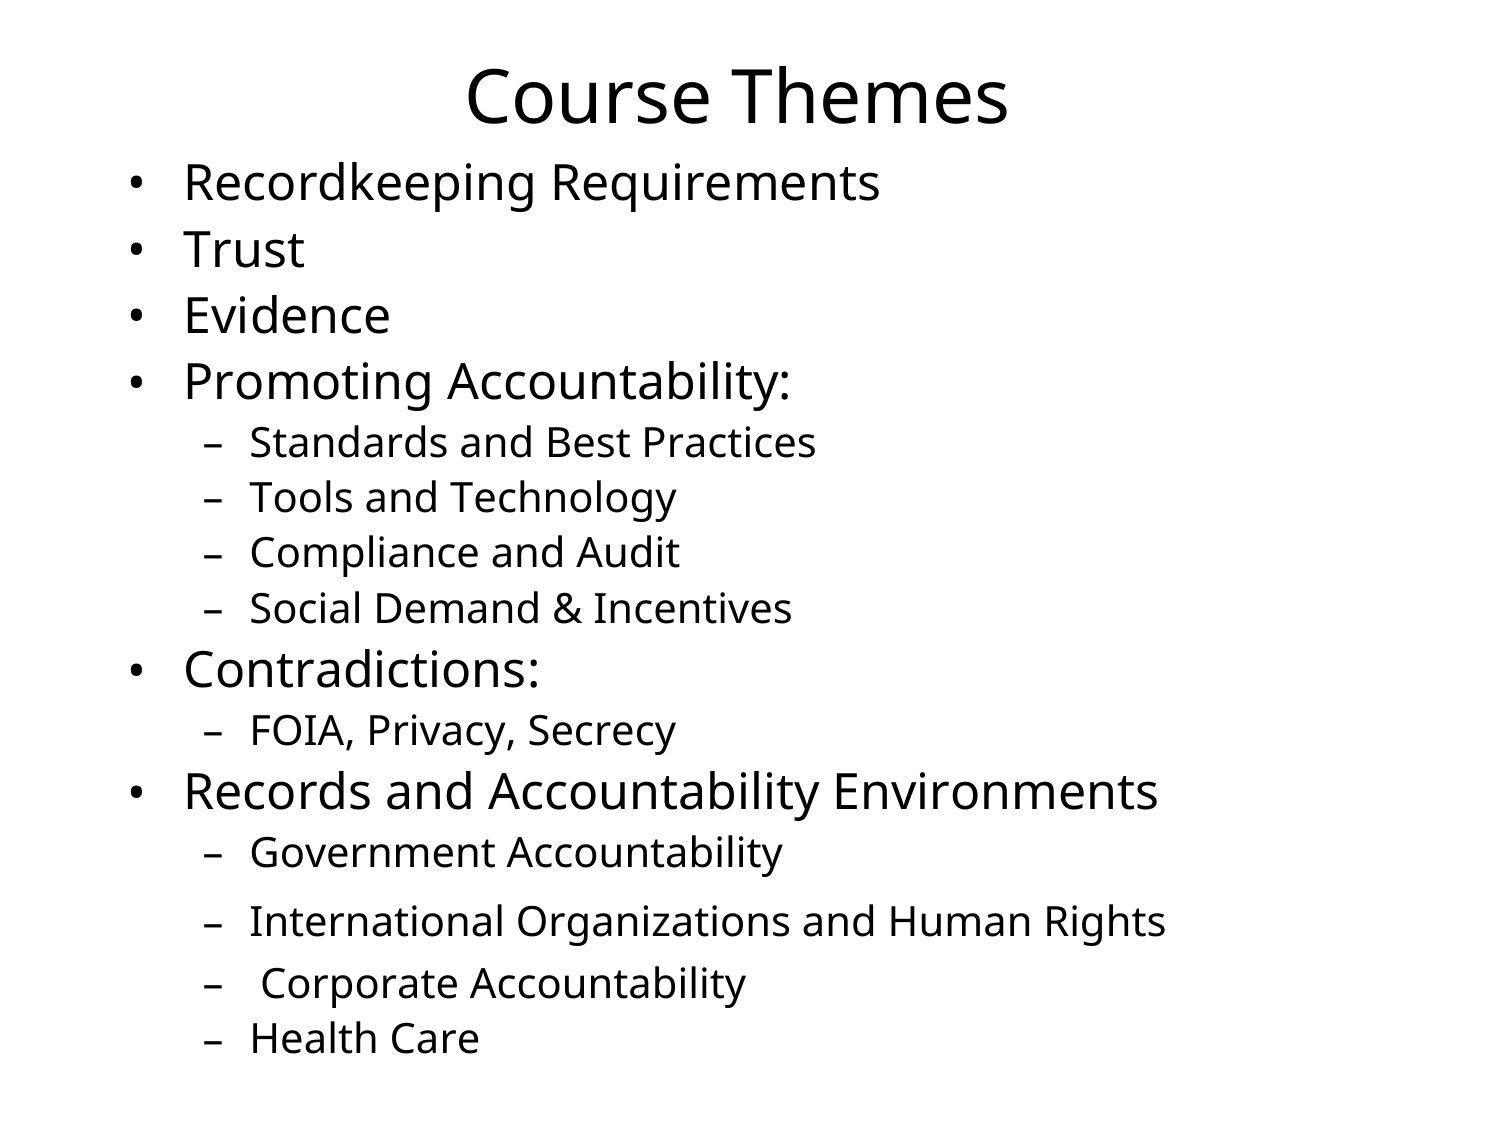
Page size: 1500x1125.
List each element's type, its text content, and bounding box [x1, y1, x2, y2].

list Recordkeeping Requirements Trust Evidence Promoting Accountability: Standards and Best Practices Tools and Technology Compliance and Audit Social Demand & Incentives Contradictions: FOIA, Privacy, Secrecy Records and Accountability Environments Government Accountability International Organizations and Human Rights Corporate Accountability Health Care [112, 149, 1388, 1071]
title Course Themes [99, 0, 1375, 188]
